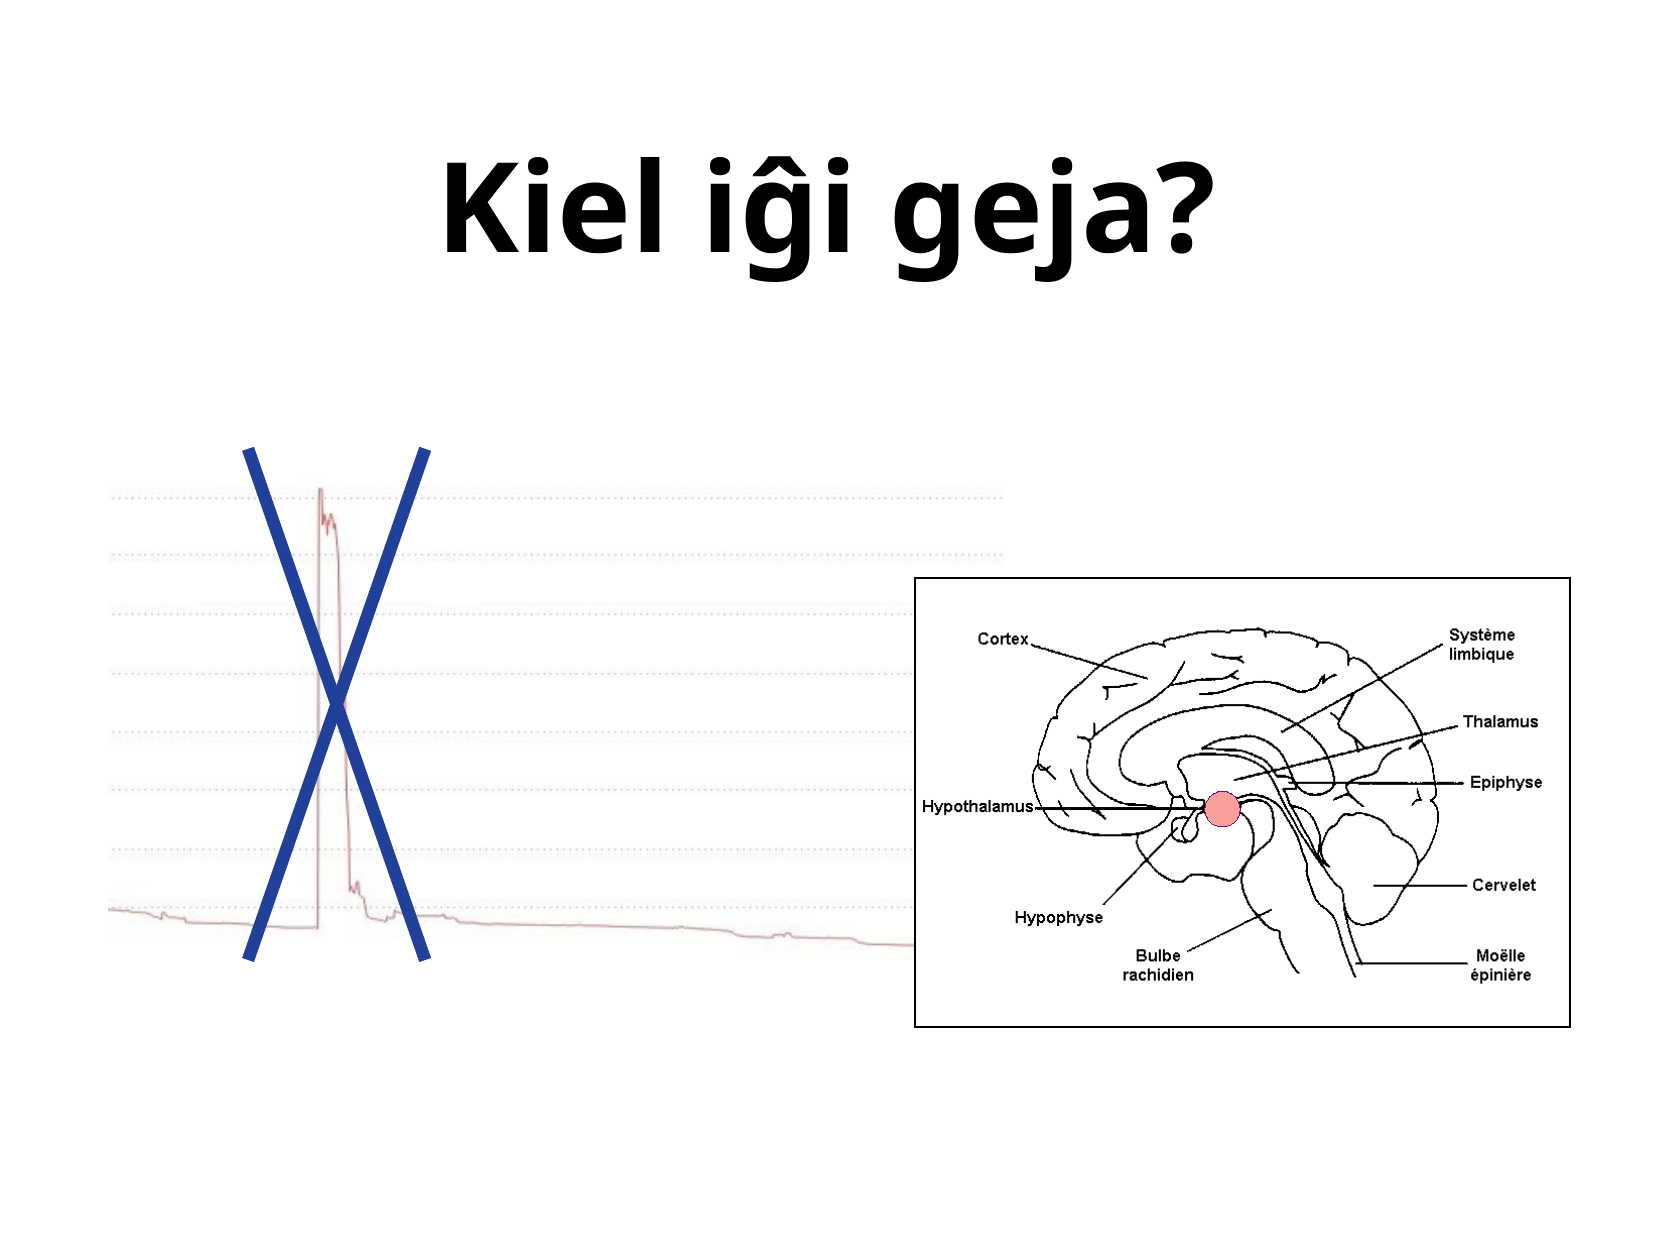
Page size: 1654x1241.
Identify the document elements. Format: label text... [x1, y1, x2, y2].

picture [255, 726, 418, 961]
picture [108, 448, 329, 961]
picture [255, 448, 418, 683]
title Kiel iĝi geja? [82, 88, 1571, 319]
text_box [1204, 791, 1241, 827]
picture [344, 448, 1571, 1028]
